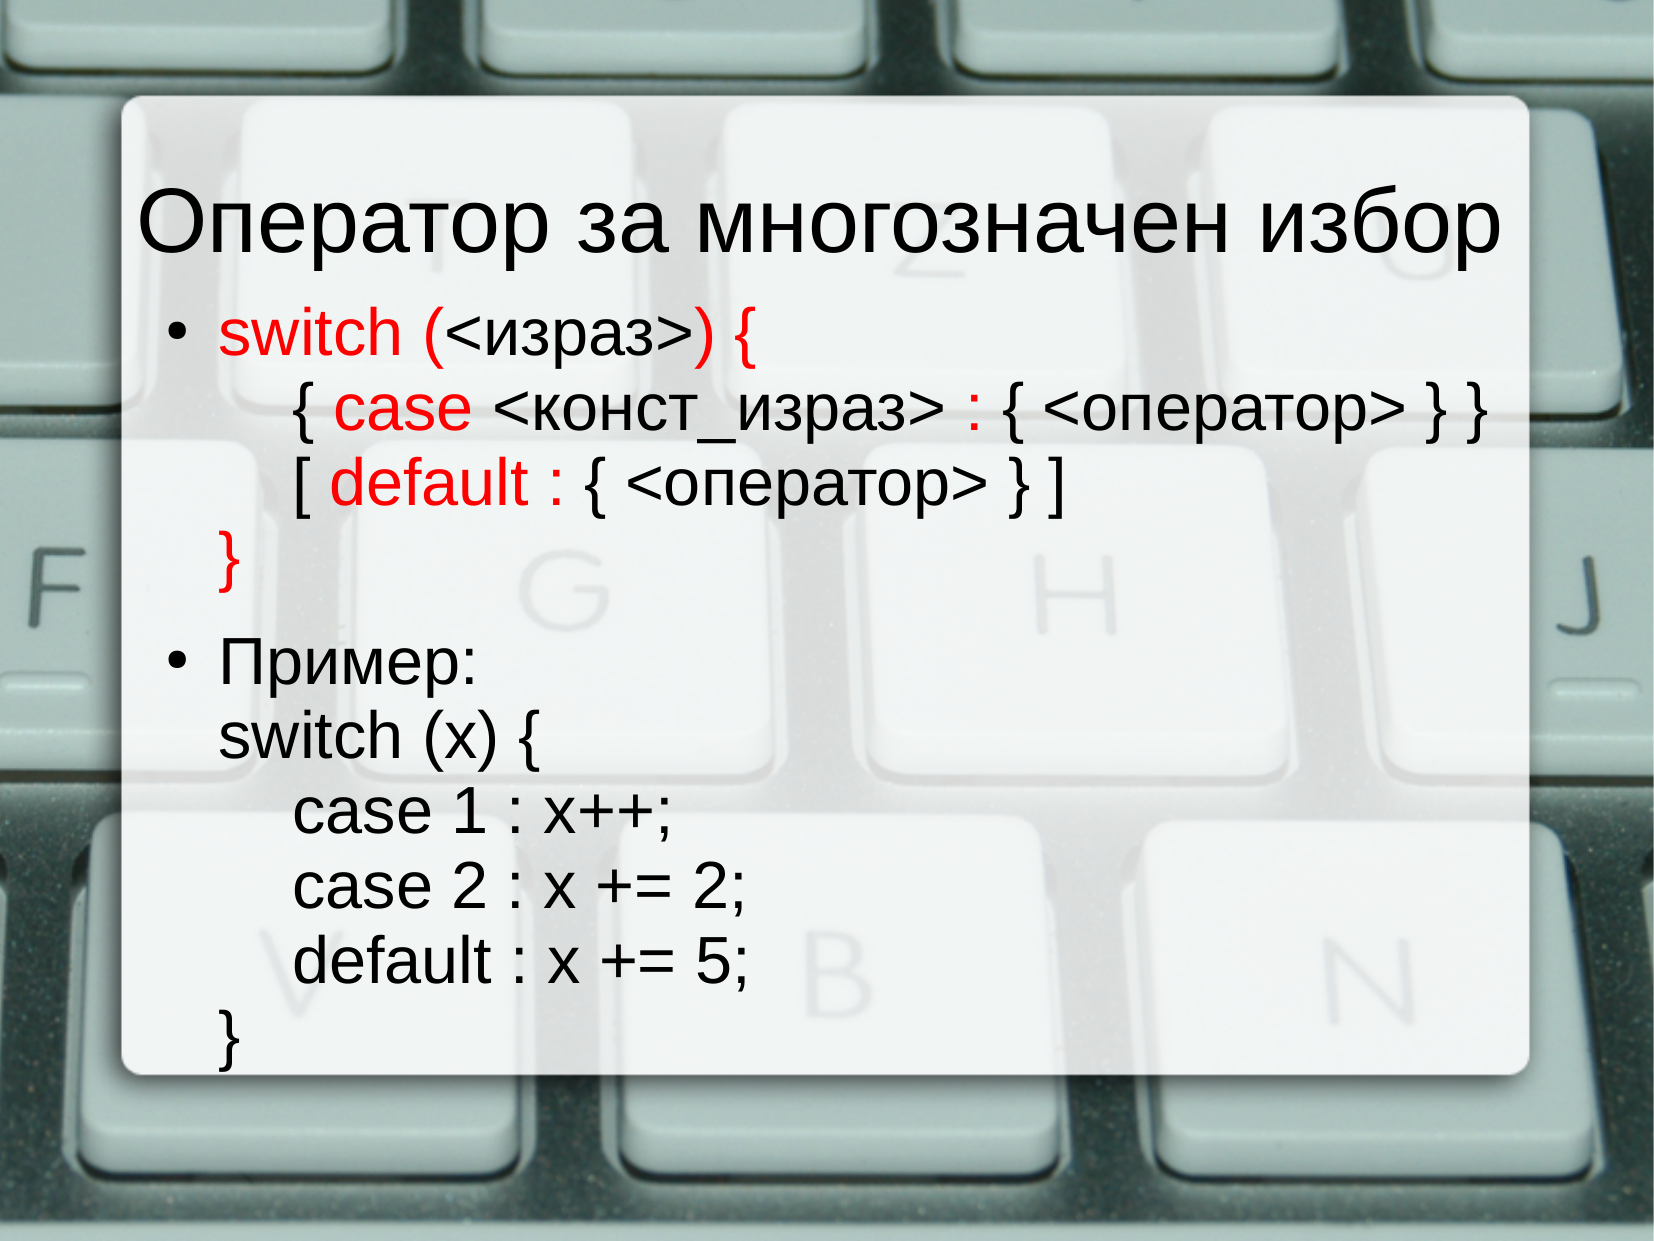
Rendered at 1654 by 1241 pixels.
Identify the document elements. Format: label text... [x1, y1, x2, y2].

picture [0, 0, 1654, 1241]
list switch (<израз>) { { case <конст_израз> : { <оператор> } } [ default : { <оператор> } ] } Пример: switch (x) { case 1 : x++; case 2 : x += 2; default : x += 5; } [147, 295, 1506, 1073]
title Оператор за многозначен избор [135, 117, 1506, 325]
